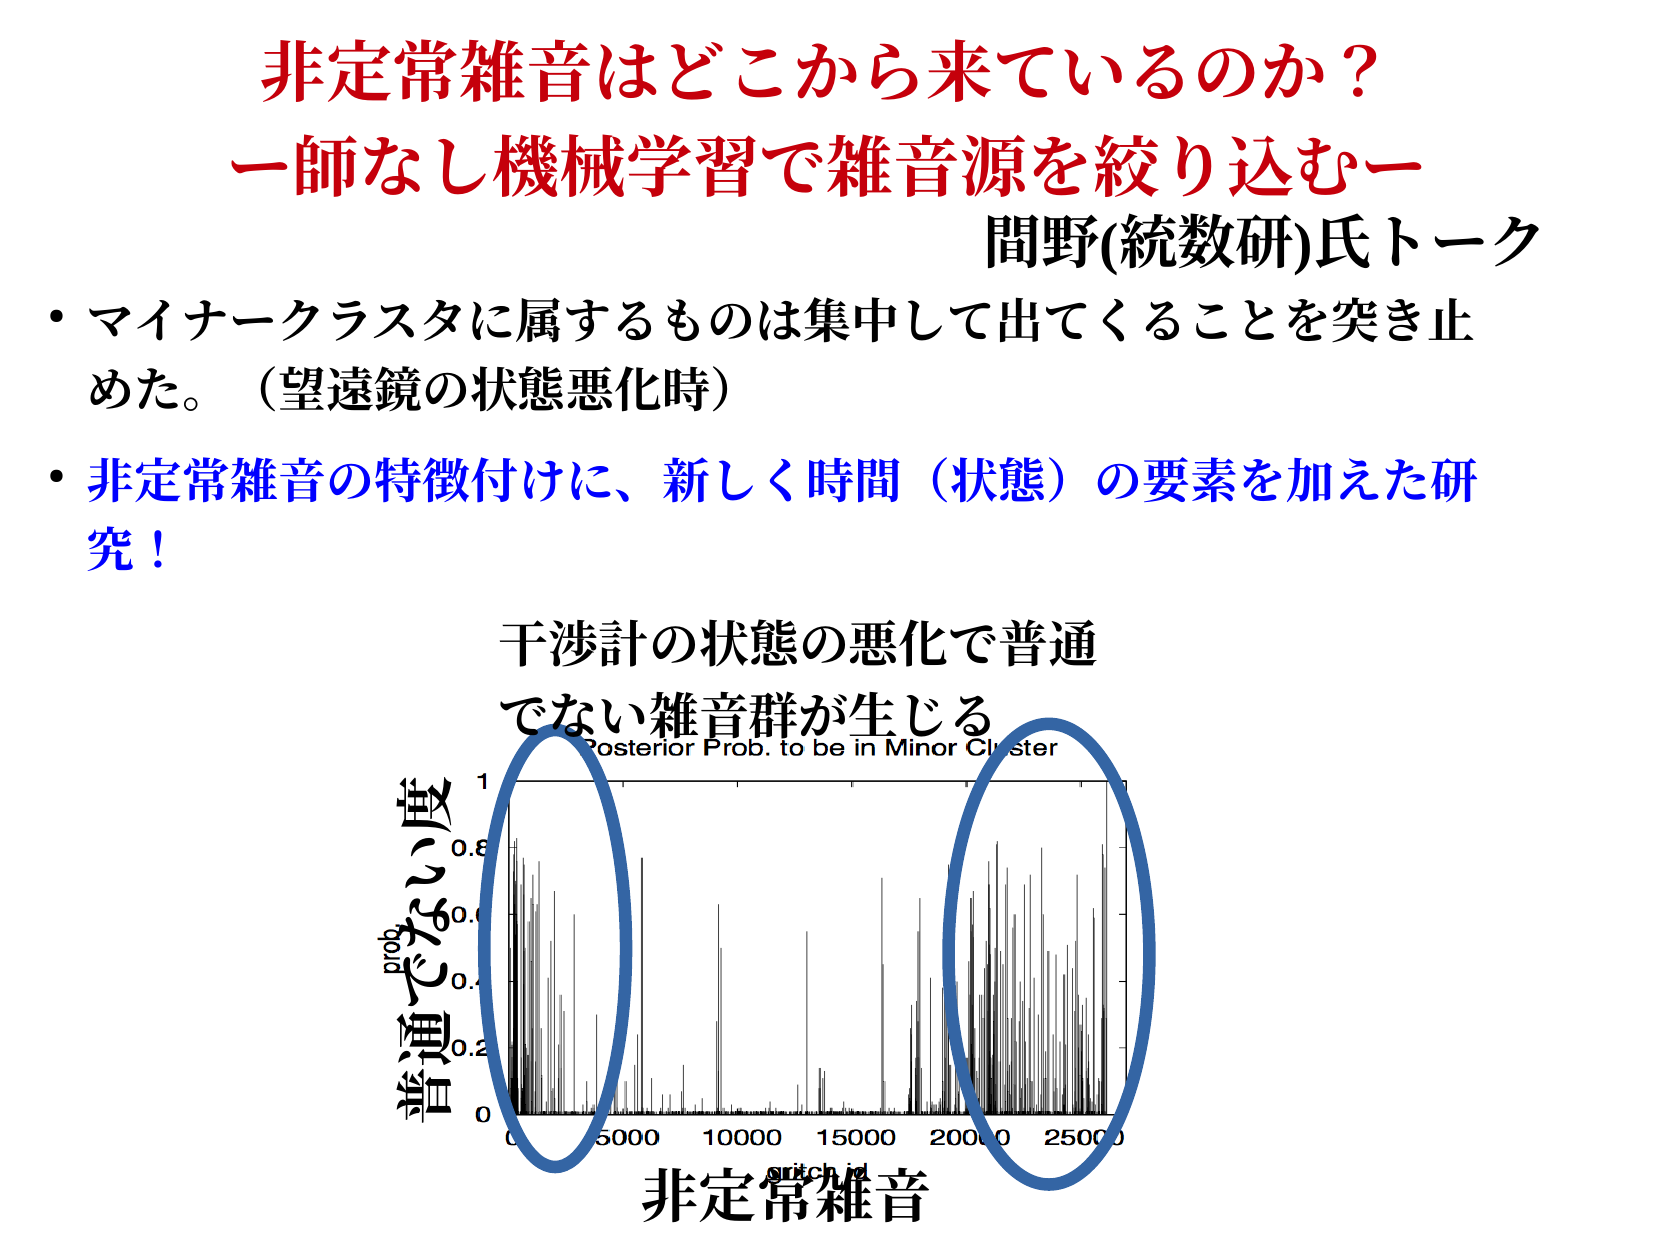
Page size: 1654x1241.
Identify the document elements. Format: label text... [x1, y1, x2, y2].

picture [1085, 718, 1146, 850]
text_box 間野(統数研)氏トーク [968, 188, 1642, 284]
text_box 普通でない度 [371, 750, 455, 1141]
picture [876, 730, 890, 735]
text_box 干渉計の状態の悪化で普通でない雑音群が生じる [484, 597, 1134, 730]
picture [987, 1150, 1040, 1191]
picture [366, 718, 1013, 1191]
picture [491, 737, 619, 1160]
list マイナークラスタに属するものは集中して出てくることを突き止めた。（望遠鏡の状態悪化時） 非定常雑音の特徴付けに、新しく時間（状態）の要素を加えた研究！ [35, 283, 1524, 584]
picture [955, 731, 1143, 1178]
title 非定常雑音はどこから来ているのか？ ー師なし機械学習で雑音源を絞り込むー [82, 40, 1571, 189]
picture [1058, 1059, 1146, 1191]
text_box 非定常雑音 [625, 1143, 987, 1217]
